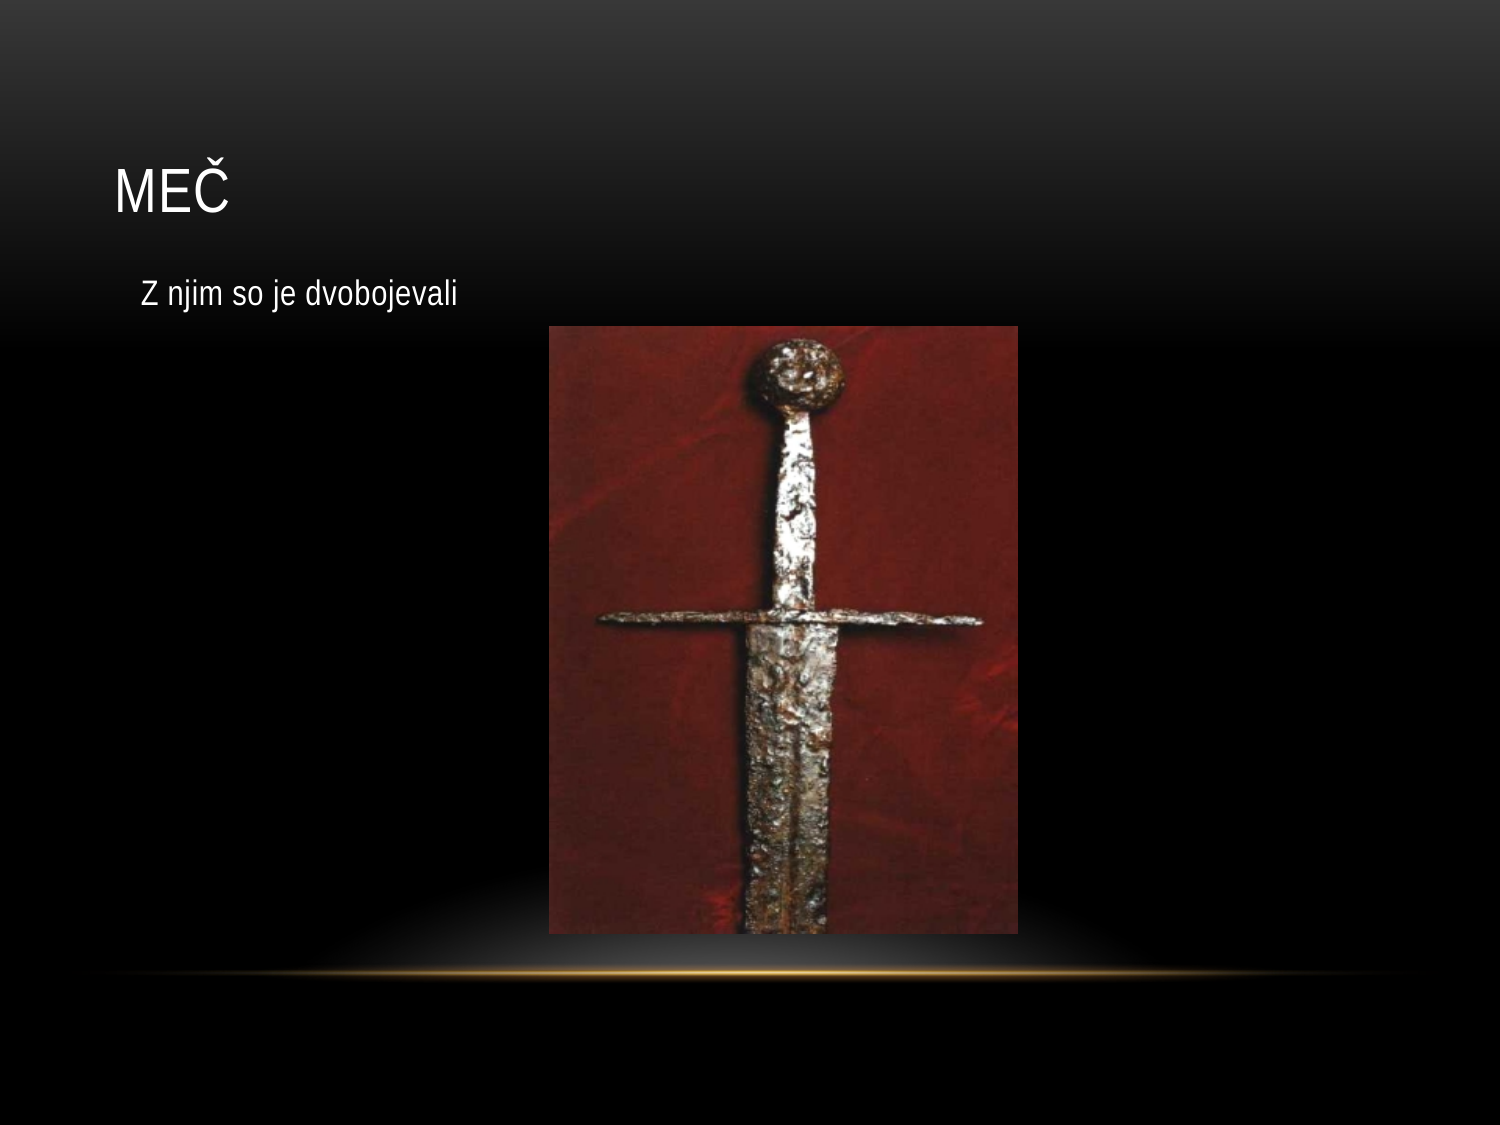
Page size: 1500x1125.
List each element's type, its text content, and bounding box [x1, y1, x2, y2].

picture [0, 0, 1500, 1125]
list Z njim so je dvobojevali [99, 262, 1400, 938]
title meč [99, 45, 1400, 233]
